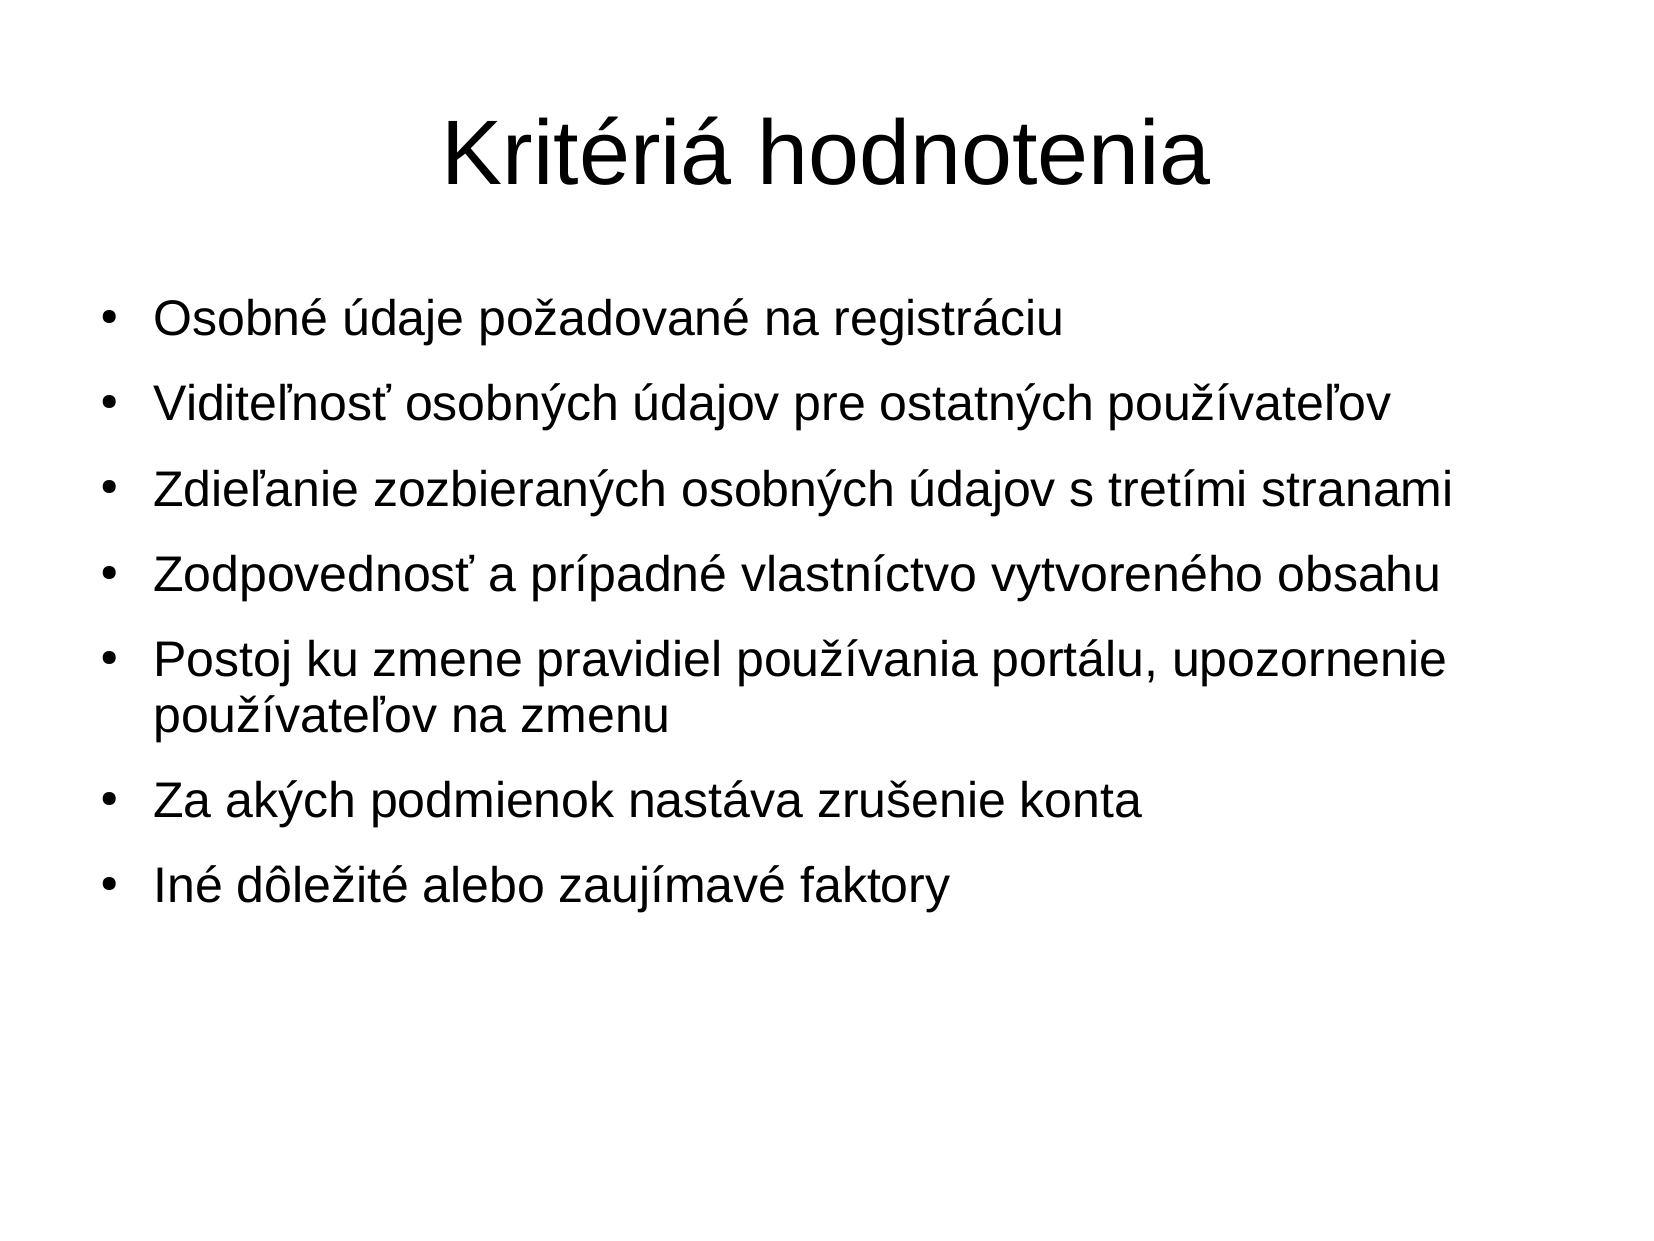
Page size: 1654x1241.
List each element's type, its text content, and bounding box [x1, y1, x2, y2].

title Kritériá hodnotenia [82, 56, 1571, 250]
list Osobné údaje požadované na registráciu Viditeľnosť osobných údajov pre ostatných používateľov Zdieľanie zozbieraných osobných údajov s tretími stranami Zodpovednosť a prípadné vlastníctvo vytvoreného obsahu Postoj ku zmene pravidiel používania portálu, upozornenie používateľov na zmenu Za akých podmienok nastáva zrušenie konta Iné dôležité alebo zaujímavé faktory [82, 290, 1571, 1094]
